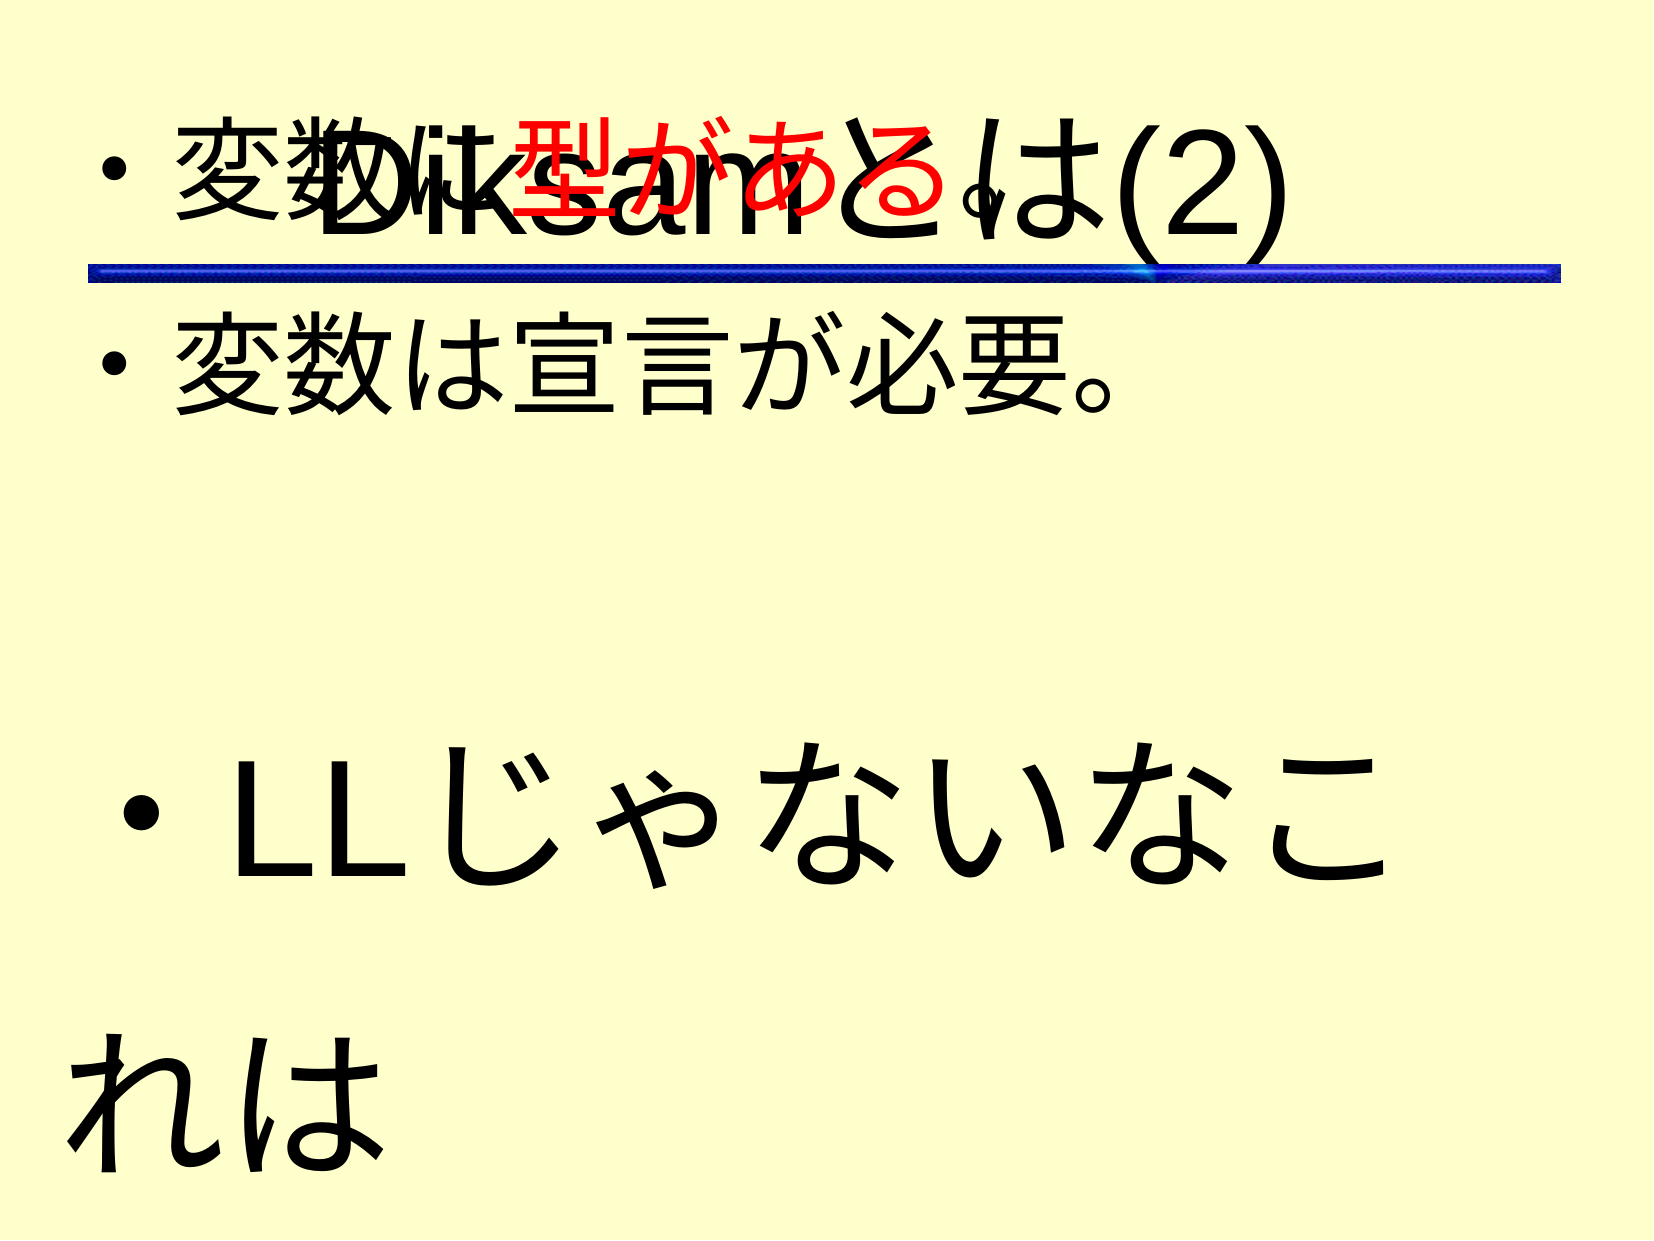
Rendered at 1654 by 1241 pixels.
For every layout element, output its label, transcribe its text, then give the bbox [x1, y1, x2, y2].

picture [88, 264, 1561, 283]
title Diksamとは(2) [59, 73, 1548, 266]
title ・変数に型がある。 ・変数は宣言が必要。 ・LLじゃないなこれは [59, 324, 1565, 938]
